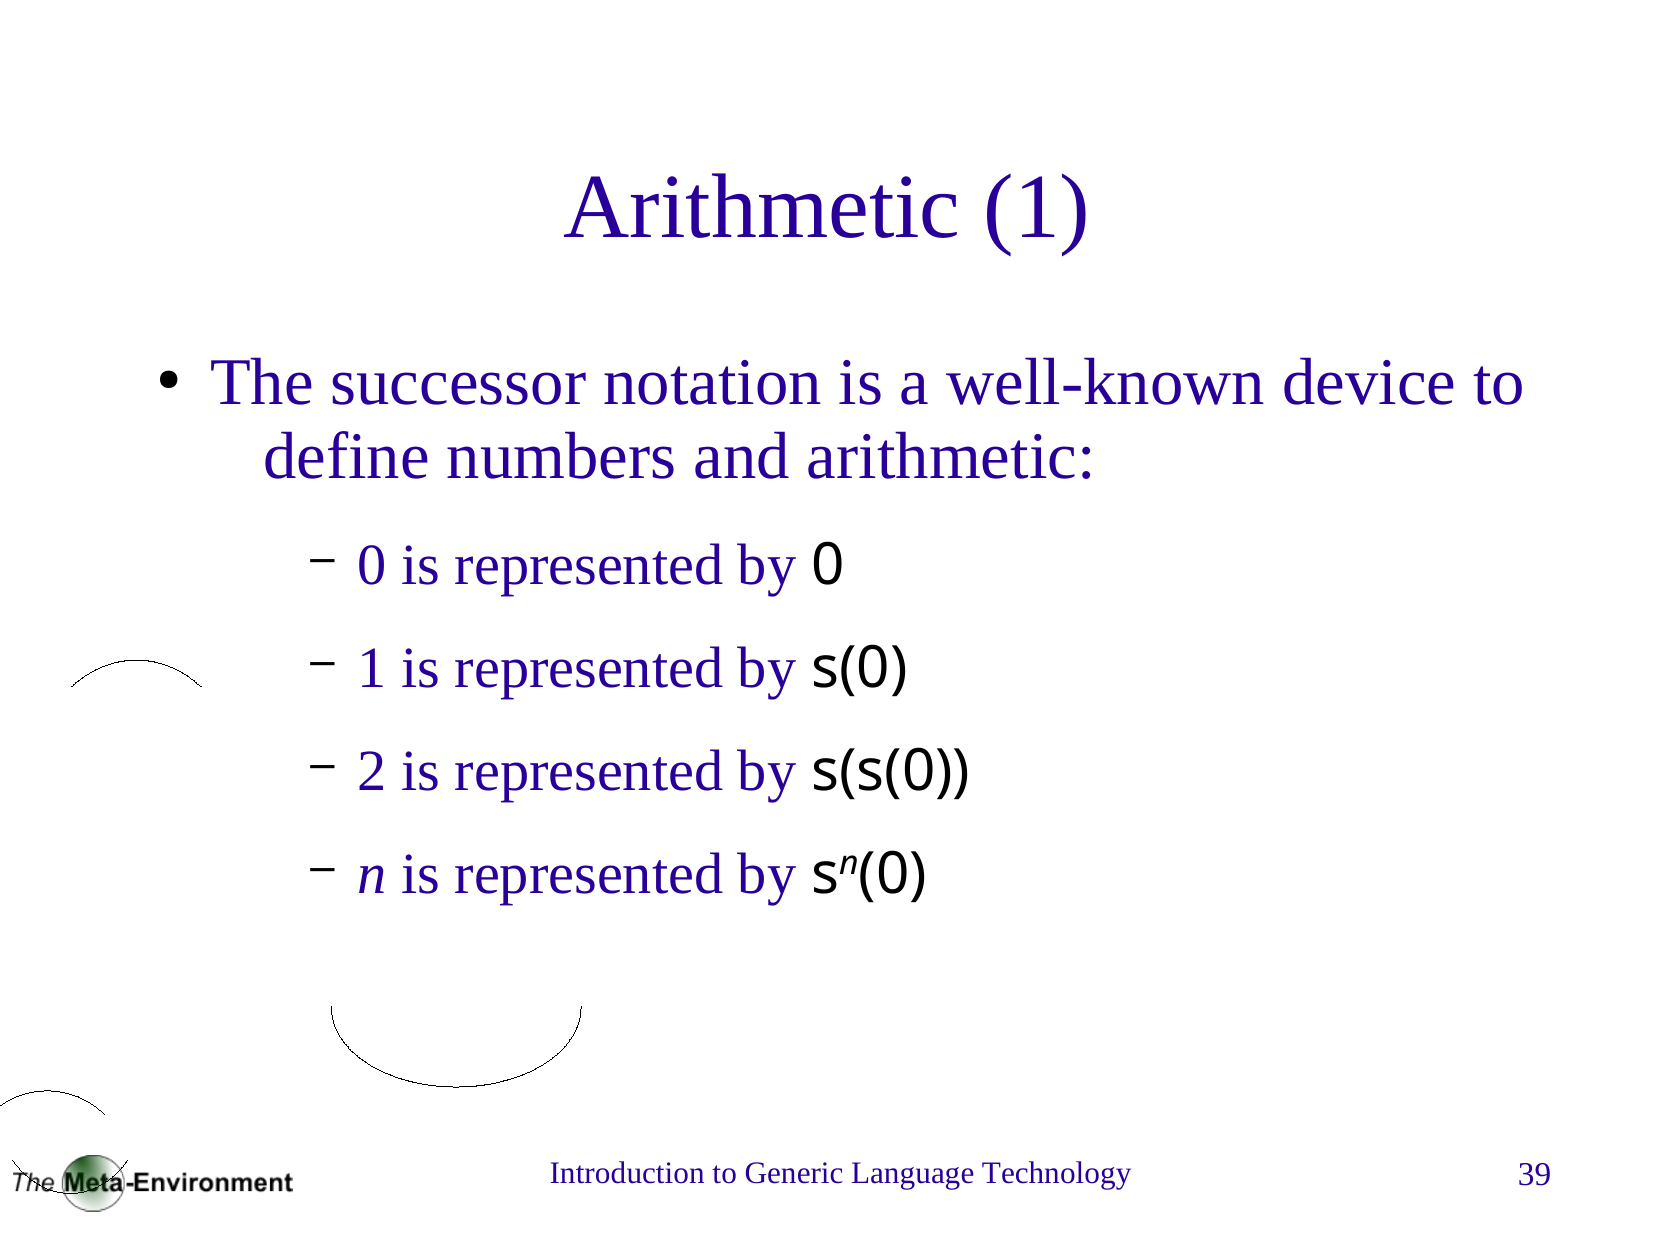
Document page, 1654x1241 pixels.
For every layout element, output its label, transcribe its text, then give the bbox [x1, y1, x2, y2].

list The successor notation is a well-known device to define numbers and arithmetic: 0 is represented by 0 1 is represented by s(0) 2 is represented by s(s(0)) n is represented by sn(0) [121, 344, 1534, 1127]
picture [13, 1155, 293, 1212]
title Arithmetic (1) [121, 102, 1534, 311]
